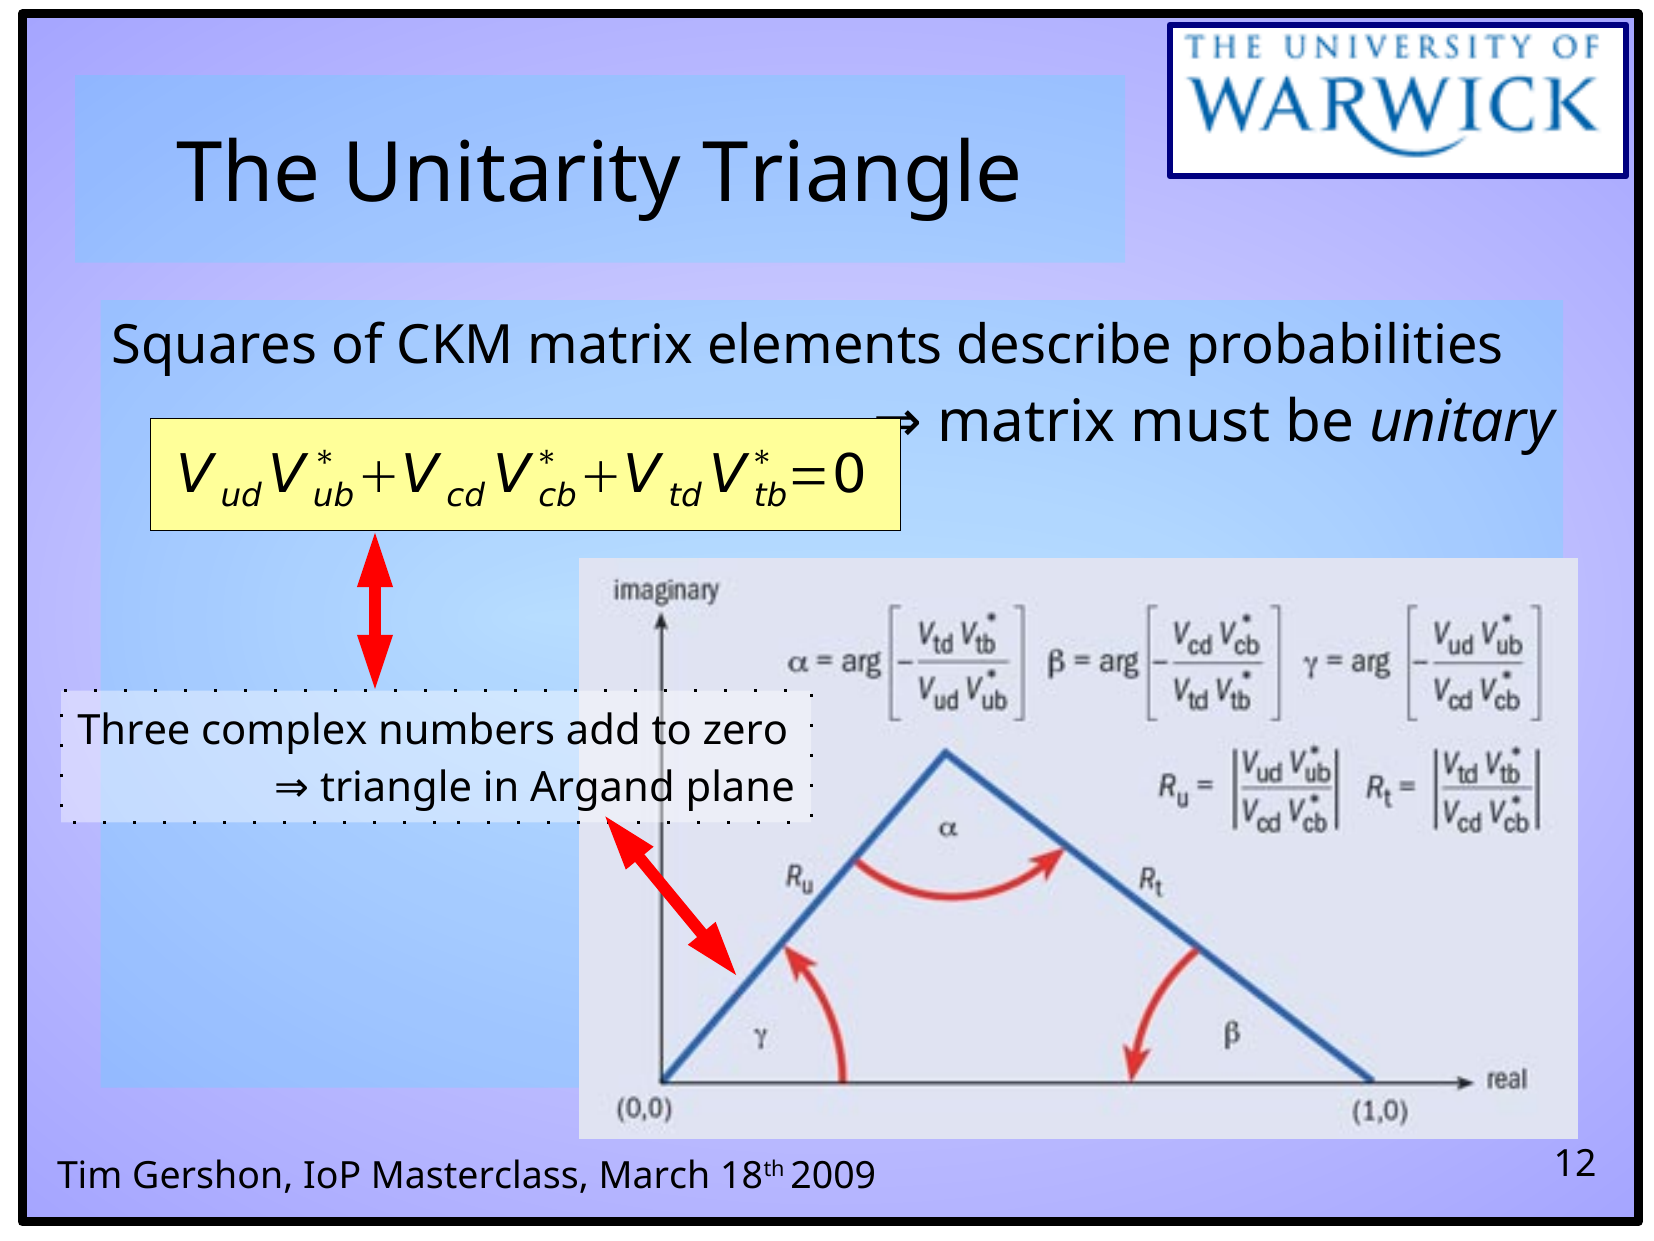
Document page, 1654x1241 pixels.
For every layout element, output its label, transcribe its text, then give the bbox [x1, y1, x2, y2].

picture [1172, 27, 1623, 174]
text_box The Unitarity Triangle [75, 75, 1126, 263]
text_box Three complex numbers add to zero ⇒ triangle in Argand plane [61, 690, 812, 802]
chart [162, 436, 882, 515]
picture [579, 558, 1578, 1139]
text_box [22, 13, 1639, 1222]
text_box <number> [1537, 1125, 1613, 1201]
text_box Squares of CKM matrix elements describe probabilities ⇒ matrix must be unitary [61, 298, 1570, 439]
text_box Tim Gershon, IoP Masterclass, March 18th 2009 [72, 1136, 861, 1212]
